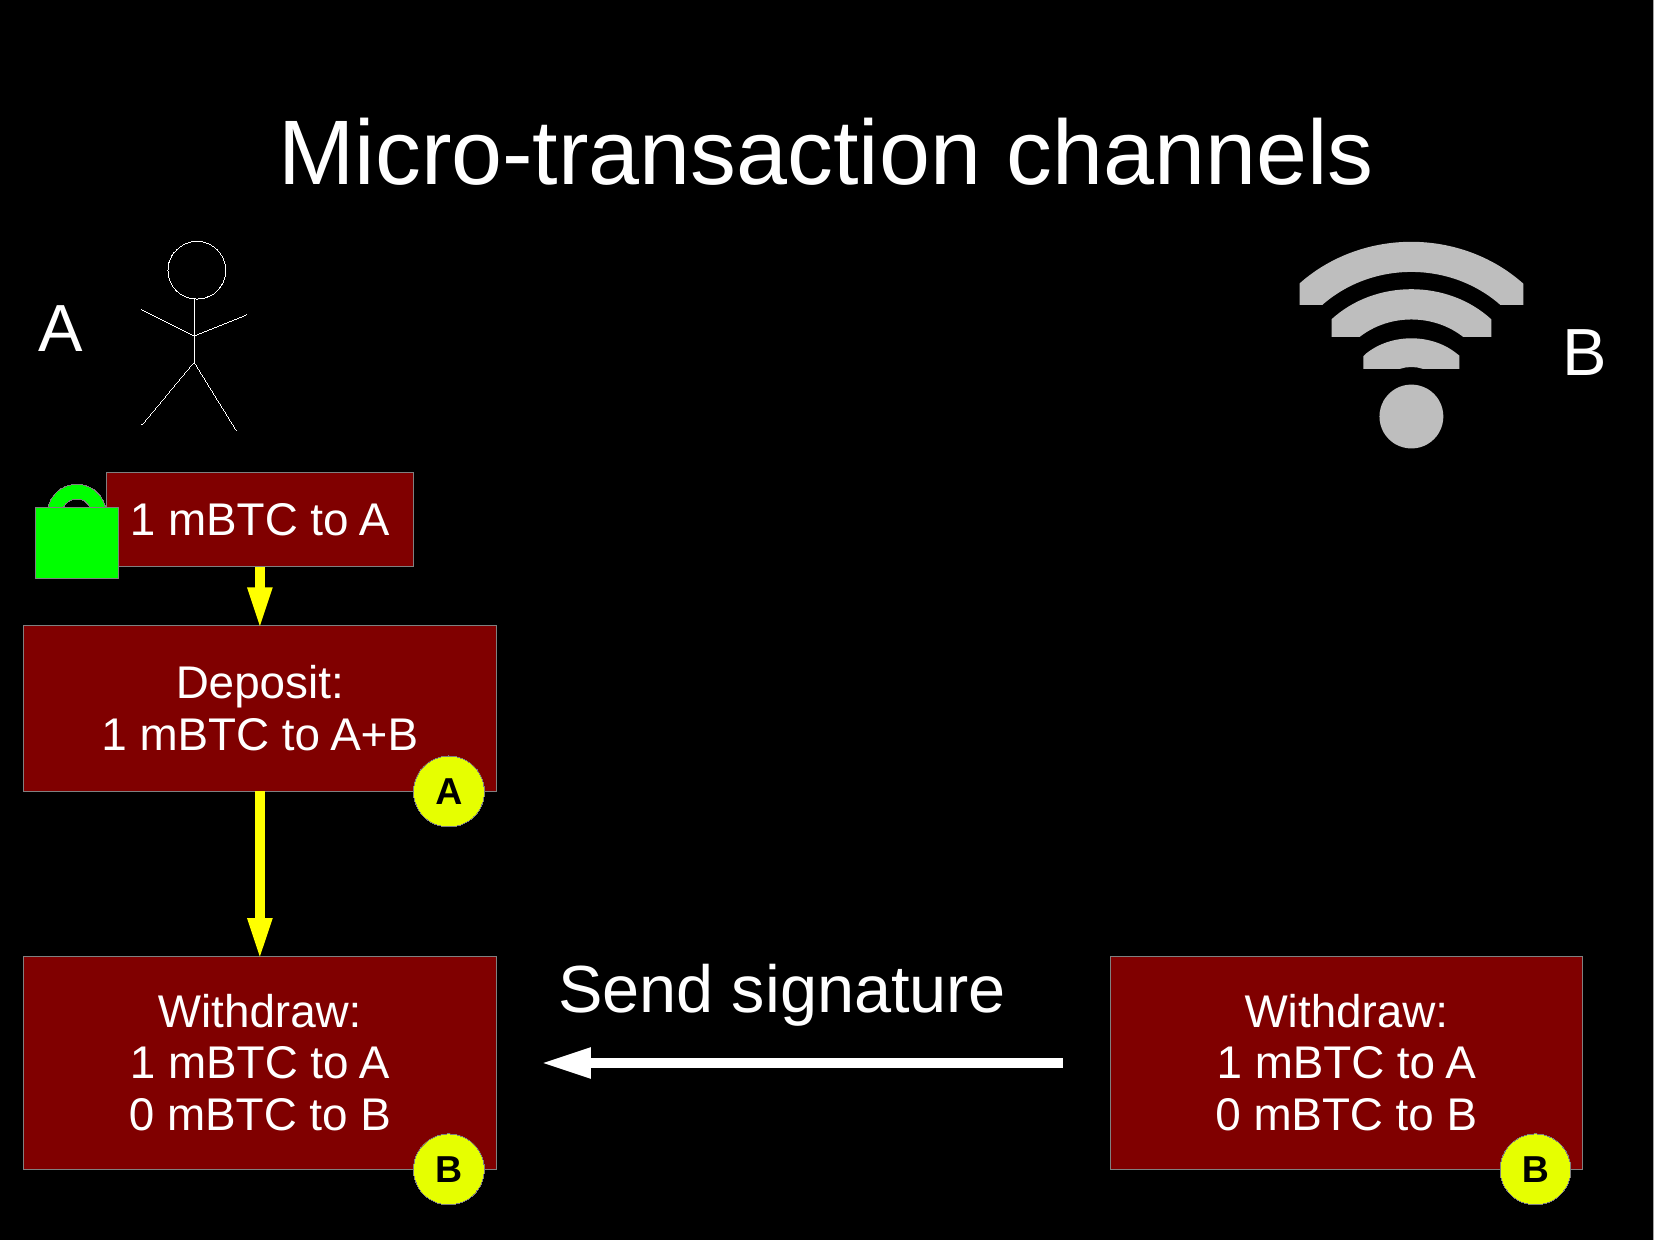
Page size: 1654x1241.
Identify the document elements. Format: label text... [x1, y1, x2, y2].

text_box 1 mBTC to A [106, 472, 414, 567]
text_box [35, 484, 119, 579]
text_box Send signature [543, 944, 1023, 1035]
text_box B [413, 1133, 485, 1205]
picture [1275, 200, 1548, 473]
title Micro-transaction channels [82, 49, 1571, 257]
text_box B [1547, 307, 1622, 397]
text_box A [23, 283, 98, 374]
text_box B [1500, 1133, 1571, 1205]
text_box Withdraw: 1 mBTC to A 0 mBTC to B [1110, 956, 1583, 1170]
text_box A [413, 755, 485, 827]
text_box Withdraw: 1 mBTC to A 0 mBTC to B [23, 956, 497, 1170]
text_box Deposit: 1 mBTC to A+B [23, 625, 497, 792]
